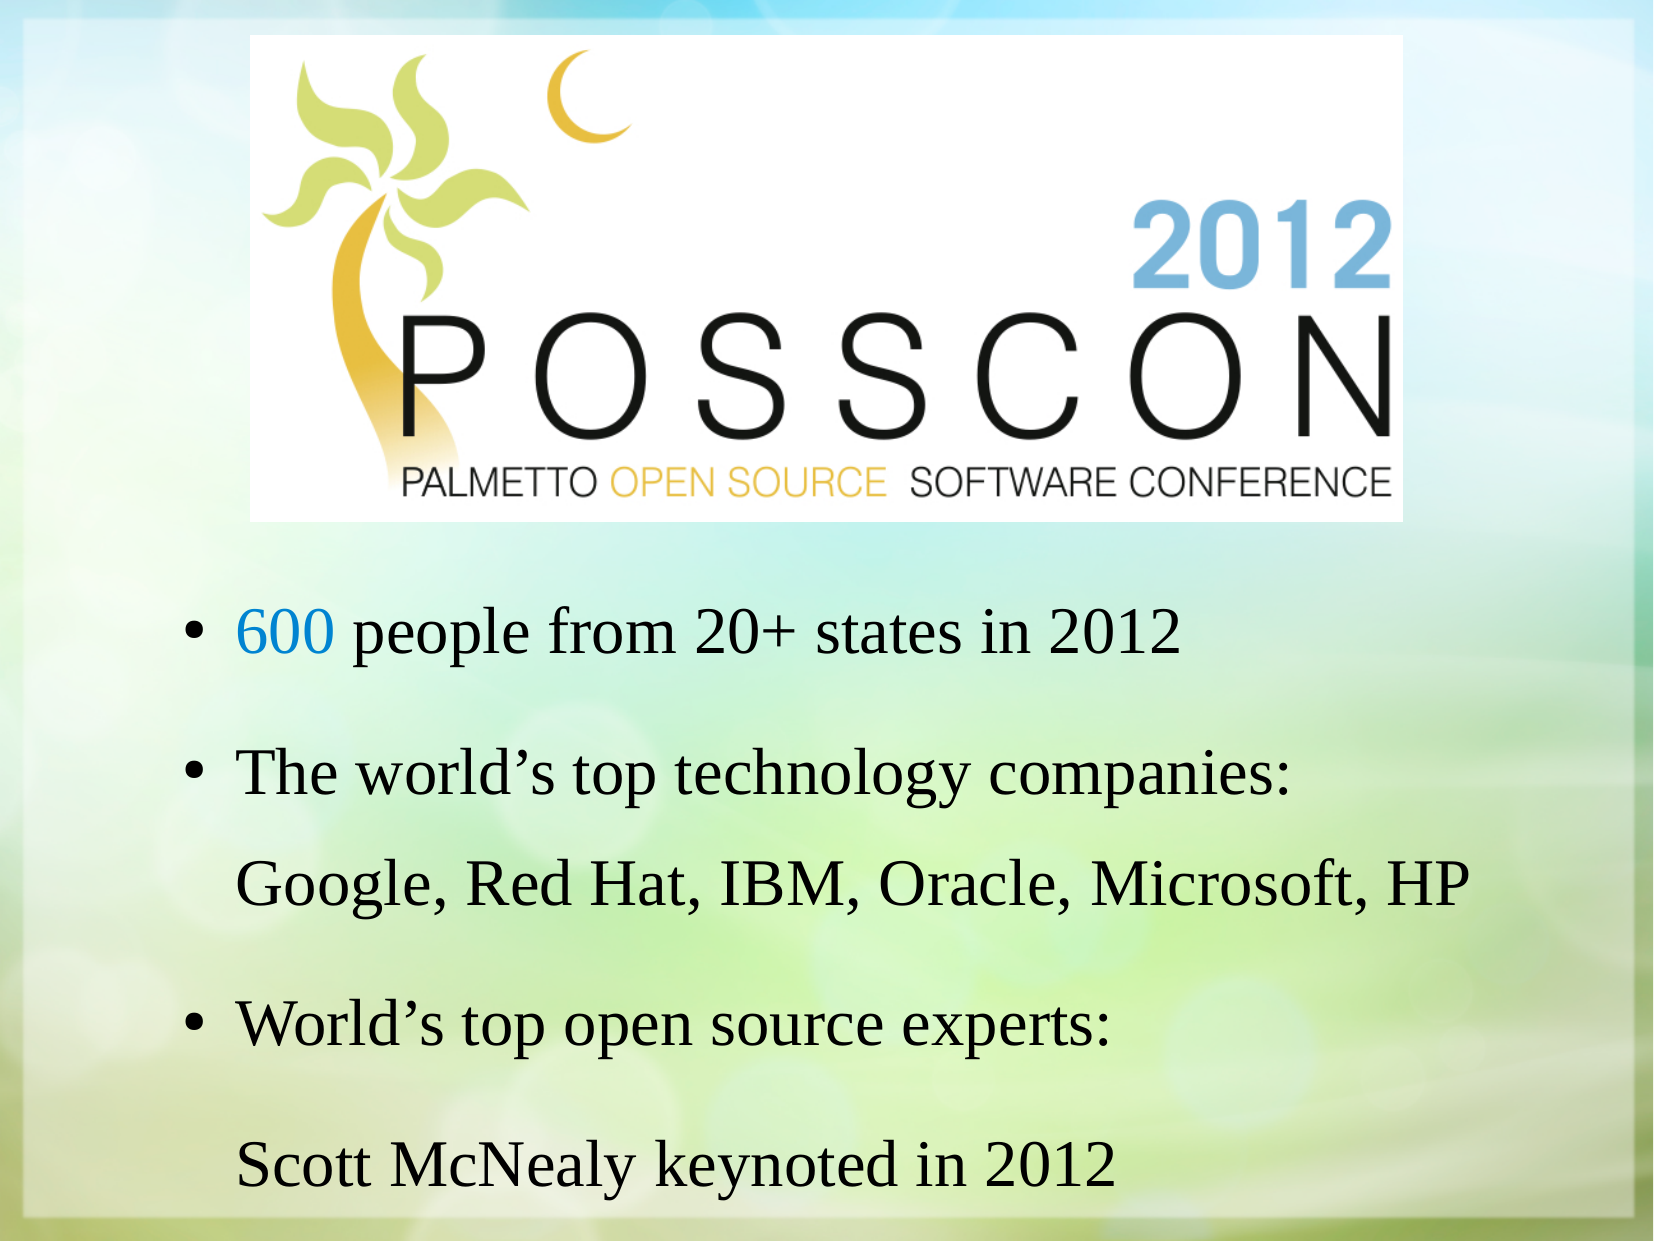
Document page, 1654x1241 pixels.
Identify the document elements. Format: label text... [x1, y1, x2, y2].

list 600 people from 20+ states in 2012 The world’s top technology companies: Google, Red Hat, IBM, Oracle, Microsoft, HP World’s top open source experts: Scott McNealy keynoted in 2012 [164, 557, 1489, 1164]
picture [0, 0, 1654, 1241]
